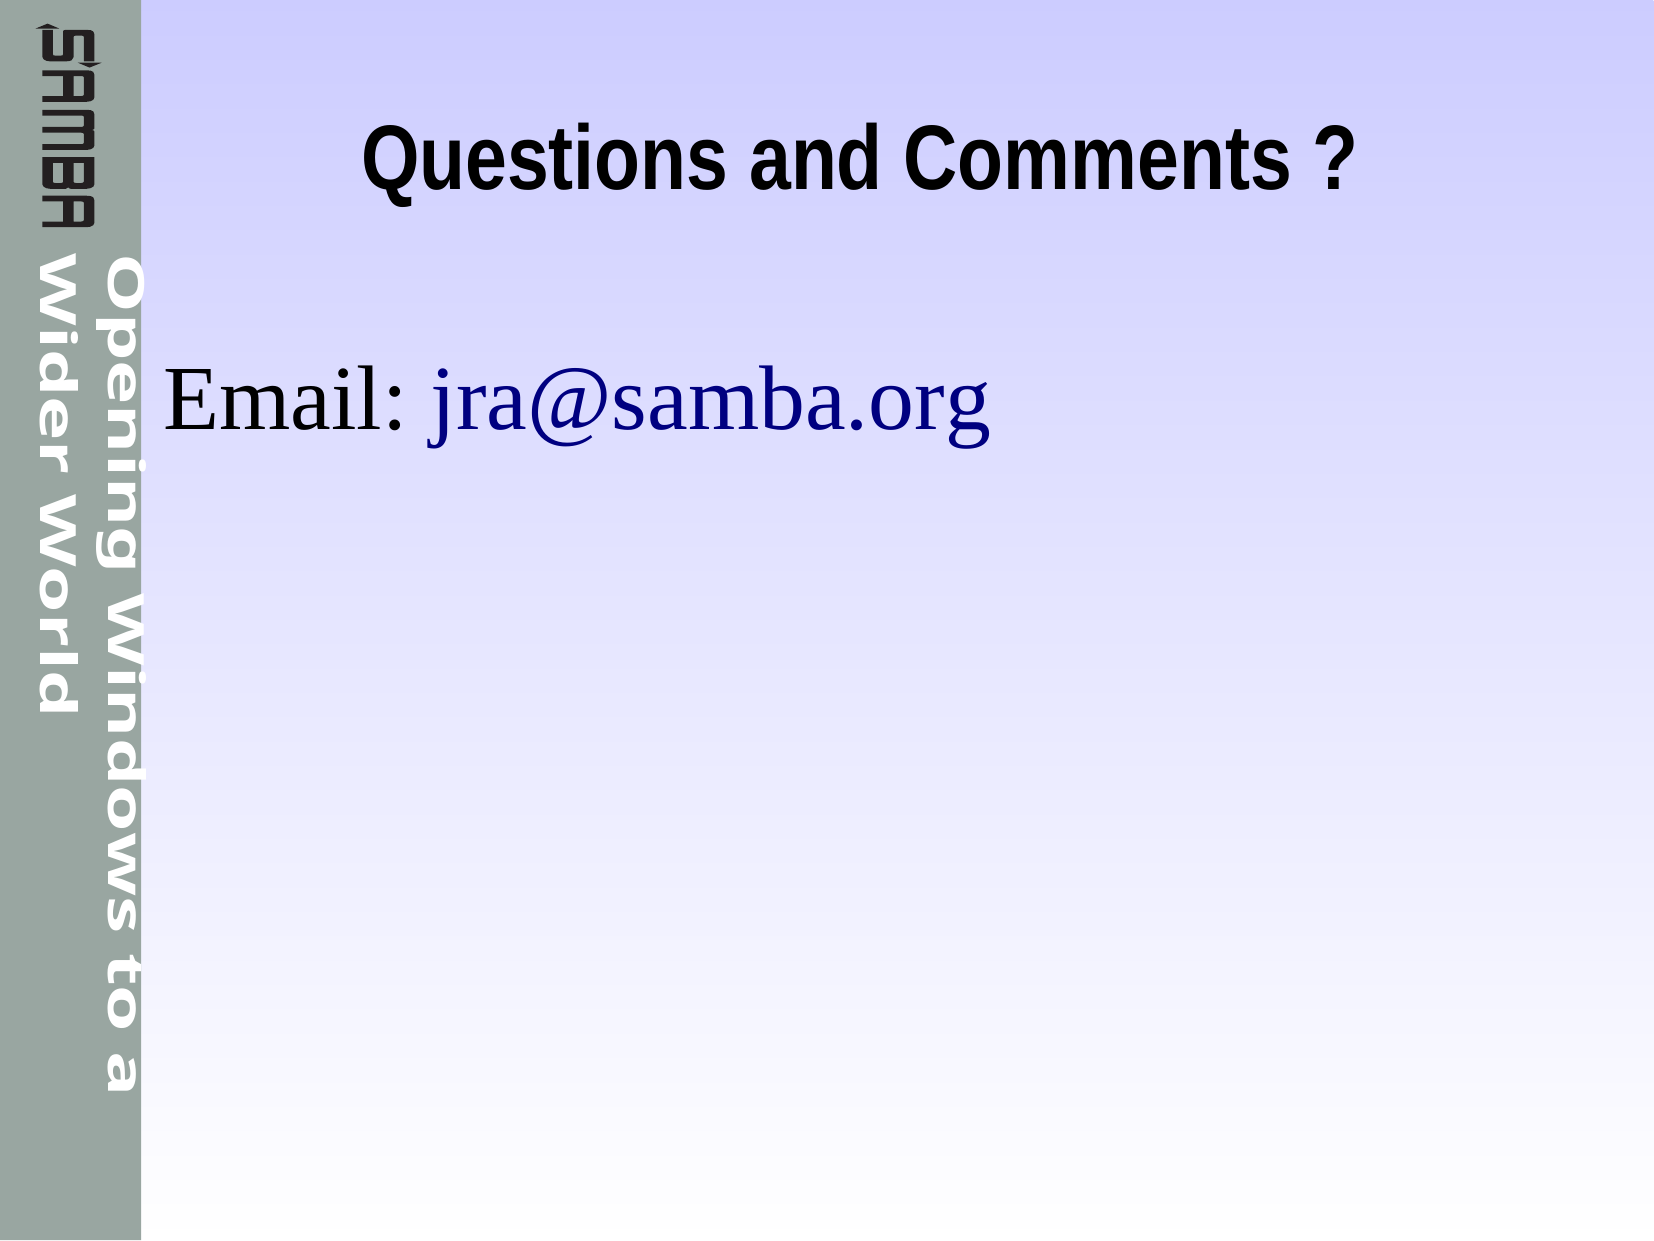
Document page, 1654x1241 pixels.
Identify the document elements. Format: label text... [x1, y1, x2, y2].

title Questions and Comments ? [154, 53, 1567, 261]
text_box Email: jra@samba.org [163, 348, 1575, 1172]
